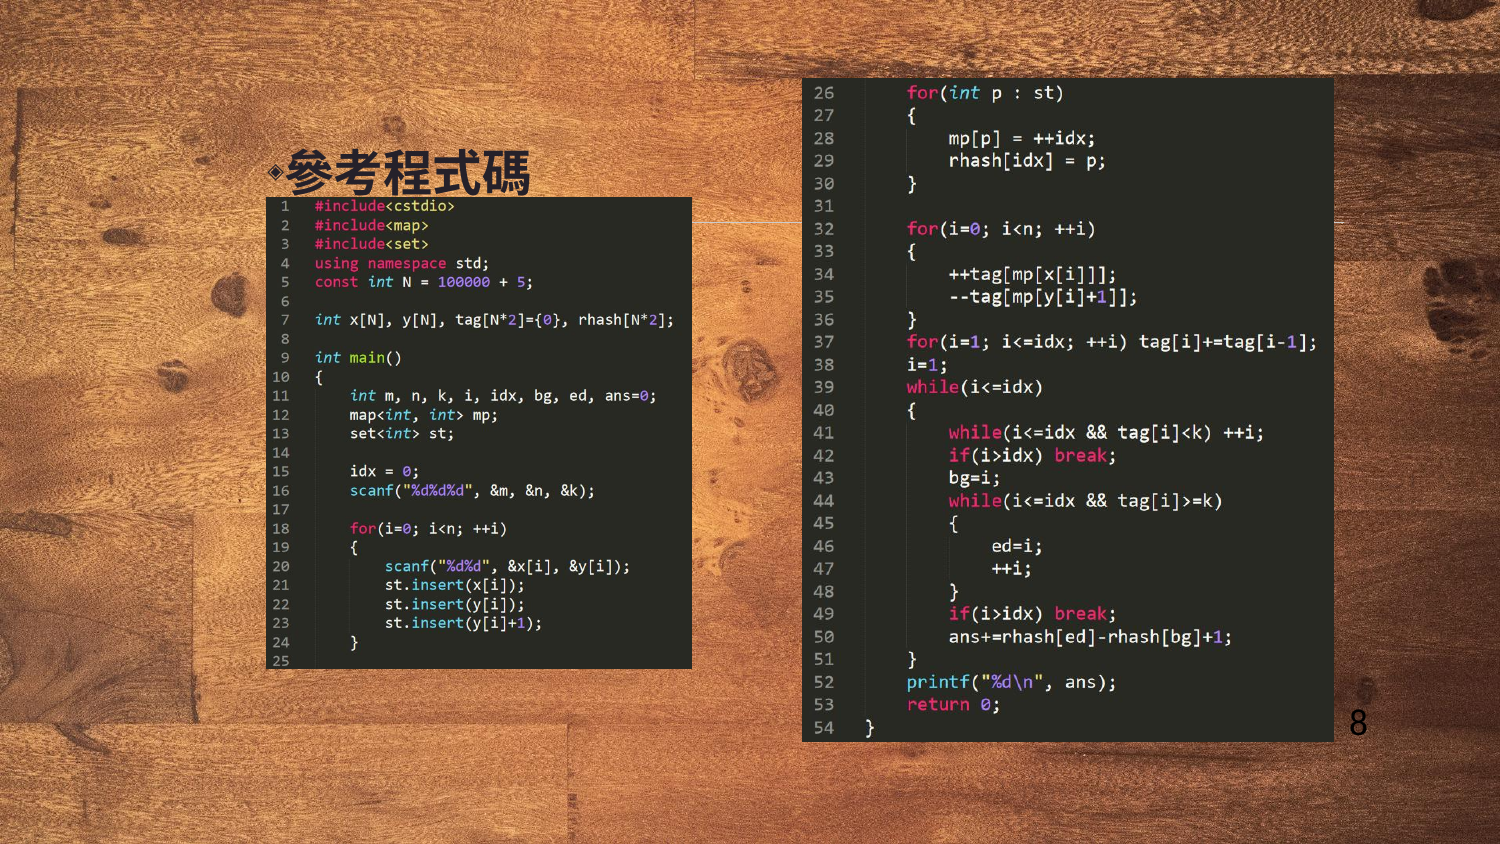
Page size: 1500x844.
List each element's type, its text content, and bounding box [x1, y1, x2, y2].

text_box 8 [1334, 682, 1425, 748]
list 參考程式碼 [252, 126, 746, 216]
picture [802, 79, 1334, 742]
picture [266, 197, 692, 669]
